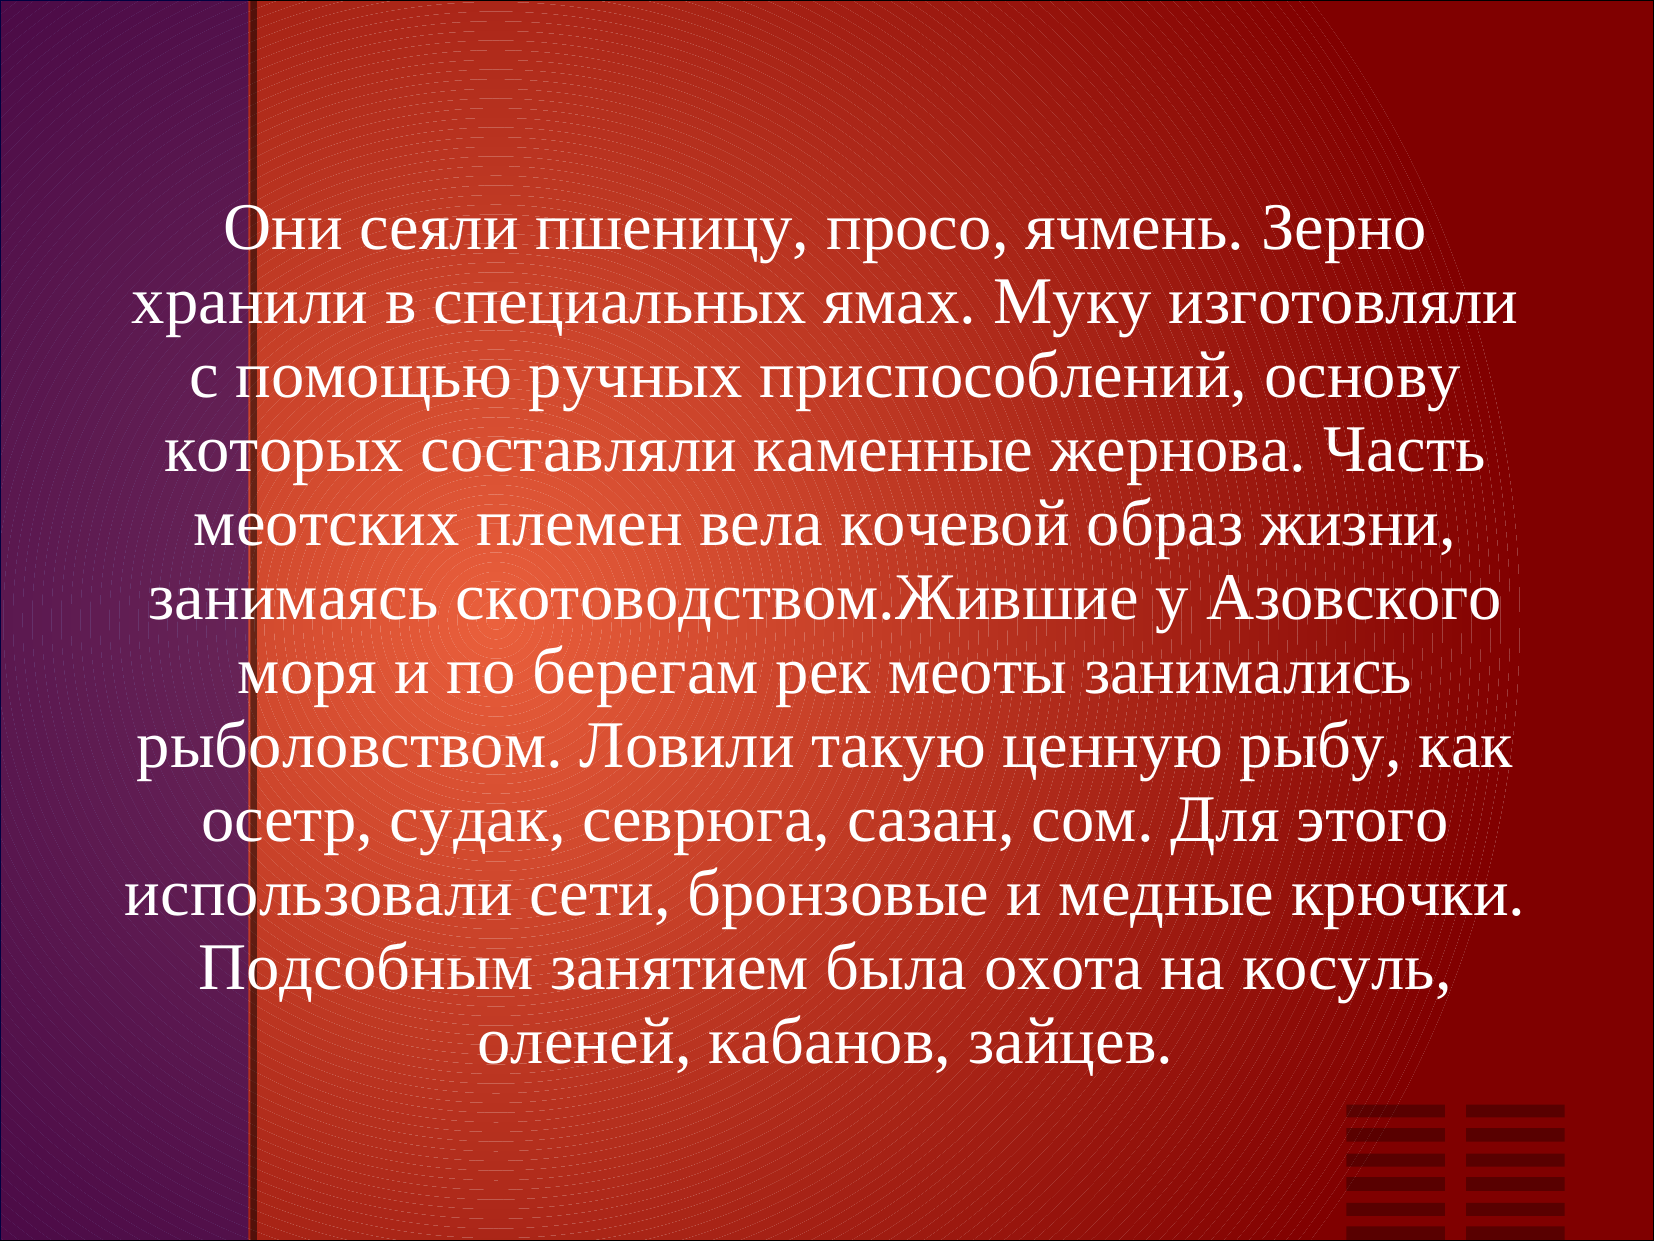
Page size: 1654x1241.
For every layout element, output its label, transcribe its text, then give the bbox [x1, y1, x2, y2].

subtitle Они сеяли пшеницу, просо, ячмень. Зерно хранили в специальных ямах. Муку изготовляли с помощью ручных приспособлений, основу которых составляли каменные жернова. Часть меотских племен вела кочевой образ жизни, занимаясь скотоводством.Жившие у Азовского моря и по берегам рек меоты занимались рыболовством. Ловили такую ценную рыбу, как осетр, судак, севрюга, сазан, сом. Для этого использовали сети, бронзовые и медные крючки. Подсобным занятием была охота на косуль, оленей, кабанов, зайцев. [119, 104, 1533, 1164]
